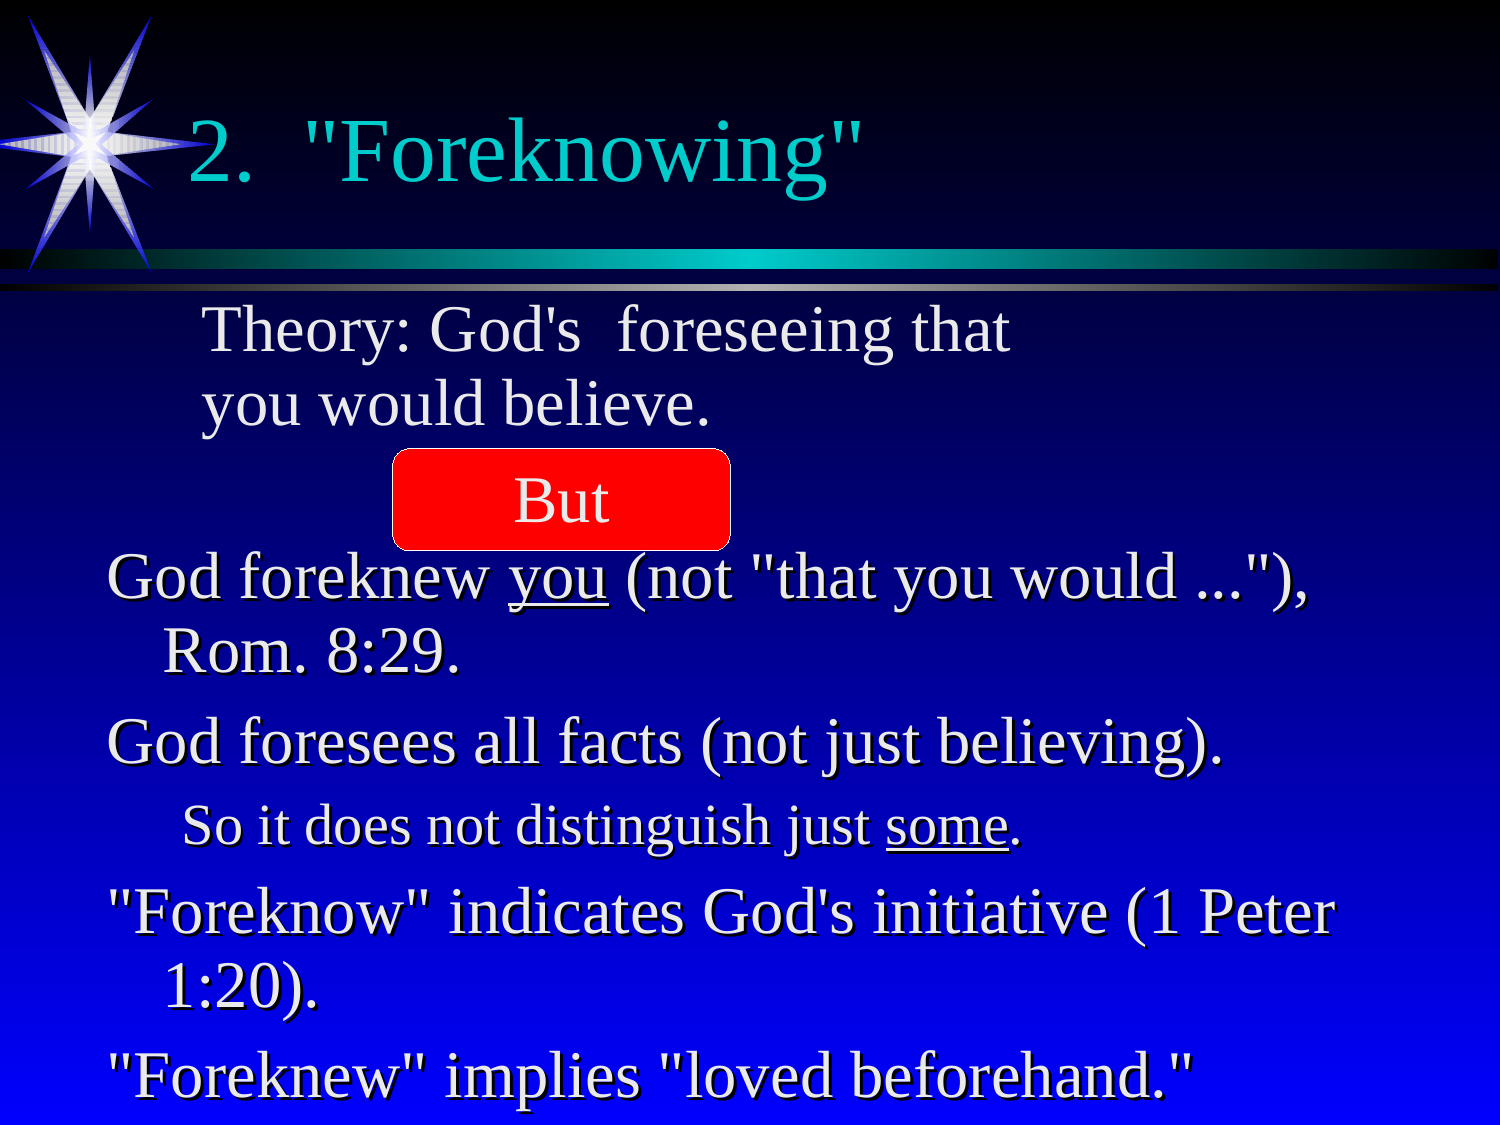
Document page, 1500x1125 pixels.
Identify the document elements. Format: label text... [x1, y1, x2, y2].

text_box But [392, 448, 731, 539]
list God foreknew you (not "that you would ..."), Rom. 8:29. God foresees all facts (not just believing). So it does not distinguish just some. "Foreknow" indicates God's initiative (1 Peter 1:20). "Foreknew" implies "loved beforehand." [106, 539, 1420, 1113]
title 2. "Foreknowing" [187, 56, 1463, 244]
text_box Theory: God's foreseeing that you would believe. [187, 284, 1125, 448]
